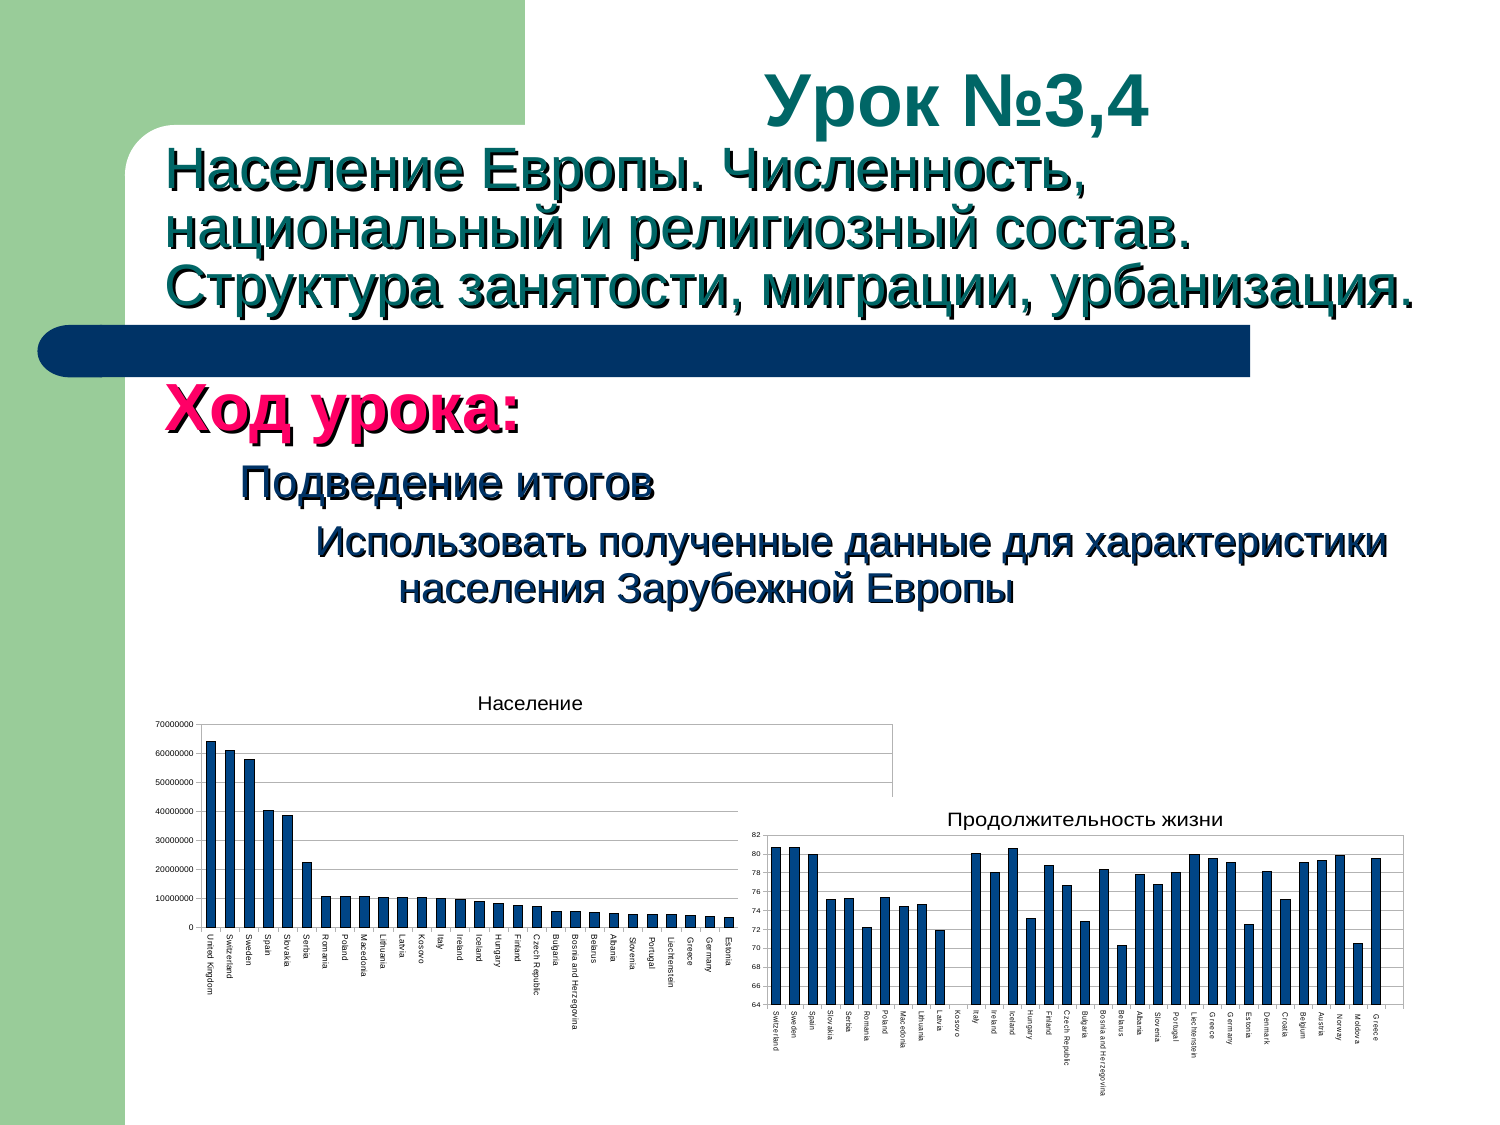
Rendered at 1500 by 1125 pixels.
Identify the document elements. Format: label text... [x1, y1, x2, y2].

list Ход урока: Подведение итогов Использовать полученные данные для характеристики населения Зарубежной Европы [149, 362, 1463, 1101]
chart [147, 679, 1418, 1093]
title Урок №3,4 Население Европы. Численность, национальный и религиозный состав. Структура занятости, миграции, урбанизация. [149, 0, 1463, 325]
